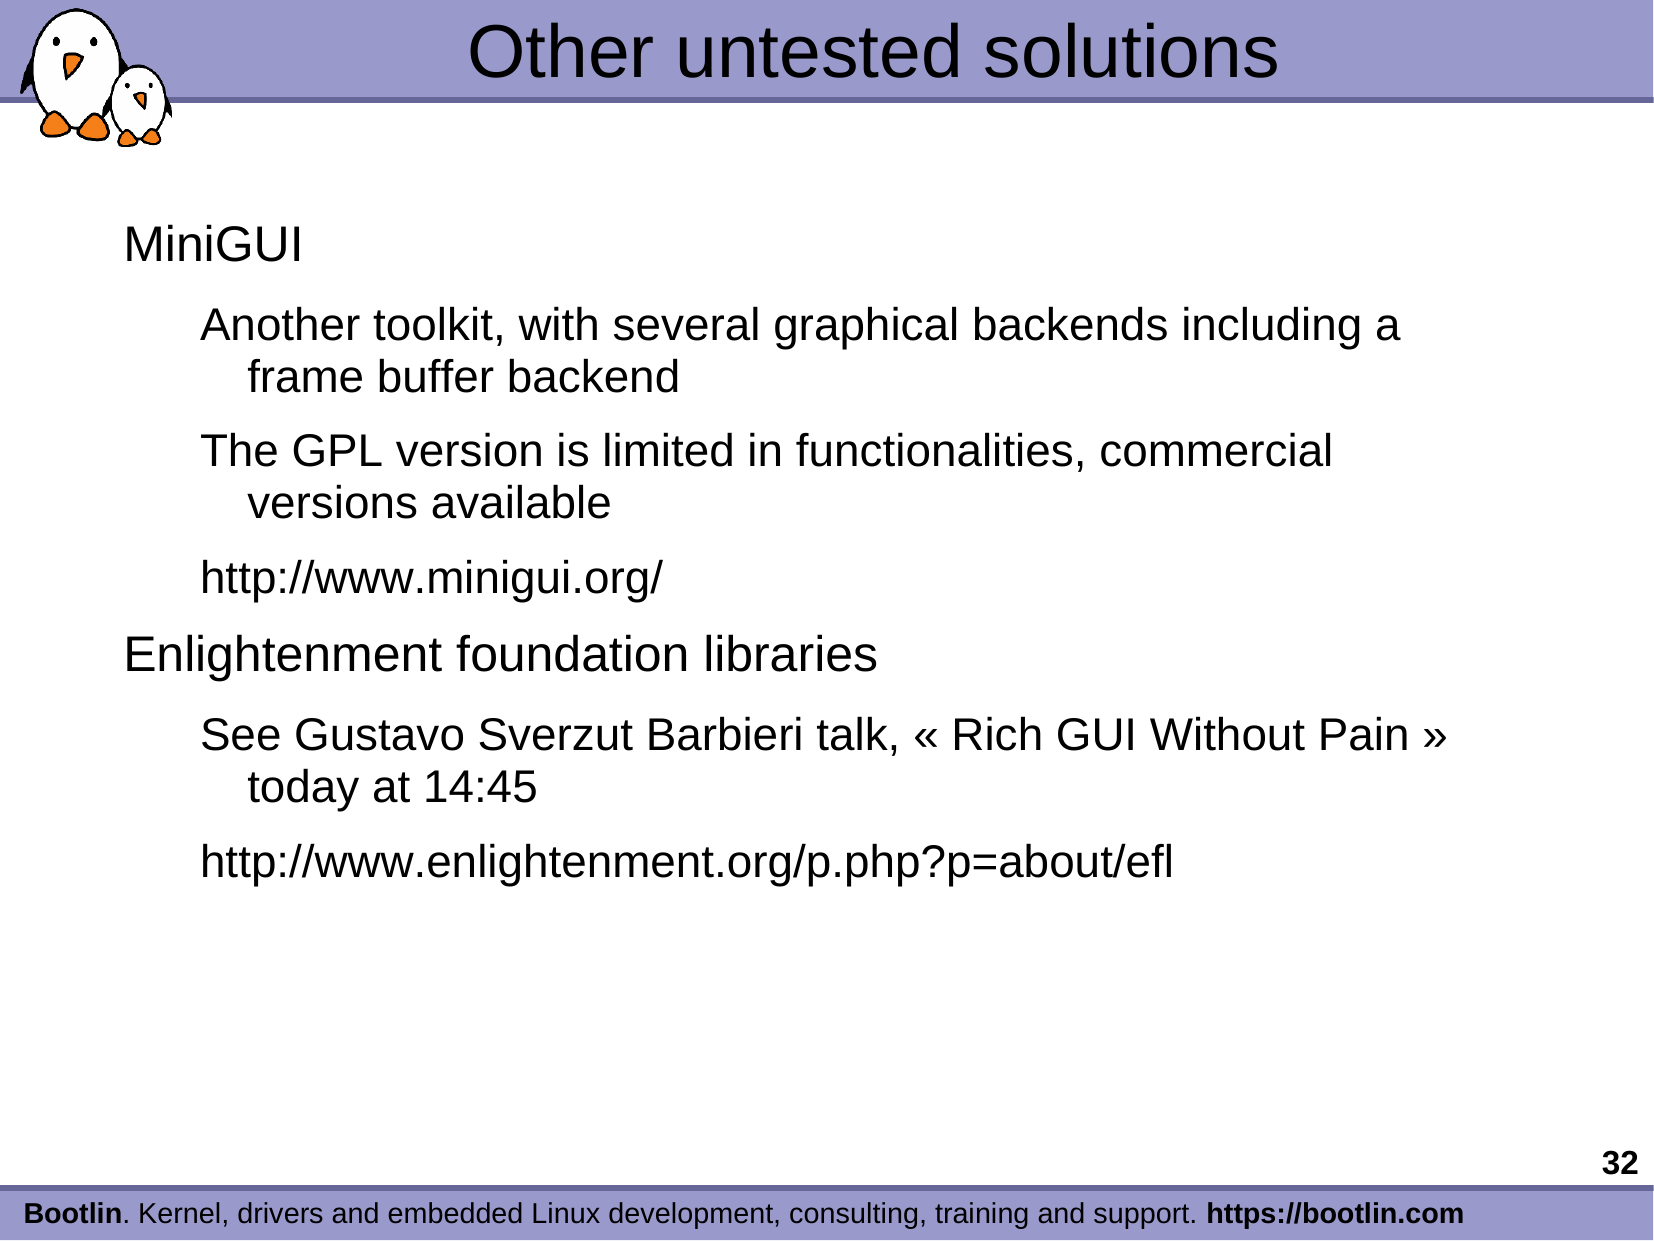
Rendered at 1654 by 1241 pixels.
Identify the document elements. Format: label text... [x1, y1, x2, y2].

title Other untested solutions [197, 5, 1551, 97]
list MiniGUI Another toolkit, with several graphical backends including a frame buffer backend The GPL version is limited in functionalities, commercial versions available http://www.minigui.org/ Enlightenment foundation libraries See Gustavo Sverzut Barbieri talk, « Rich GUI Without Pain » today at 14:45 http://www.enlightenment.org/p.php?p=about/efl [105, 216, 1518, 1066]
picture [20, 8, 172, 147]
